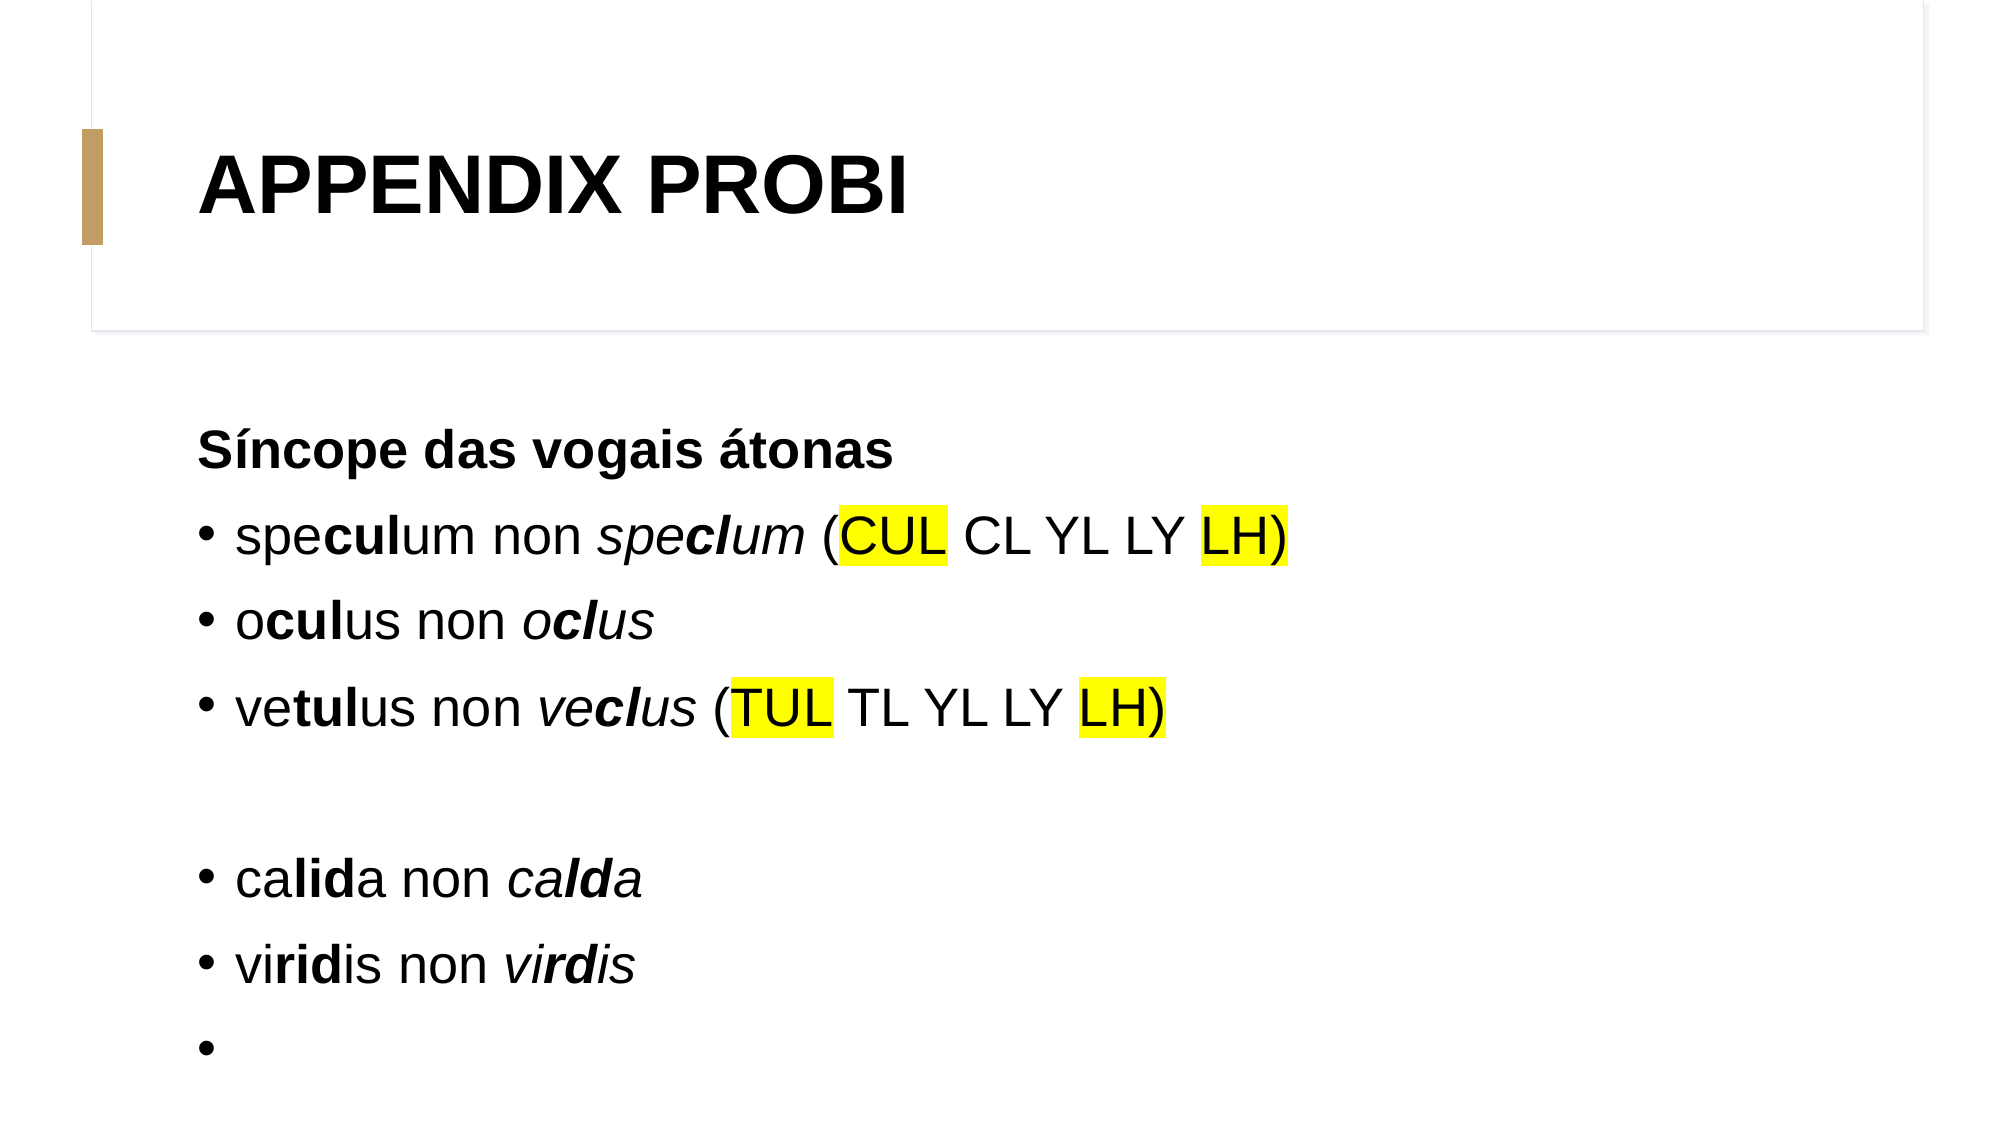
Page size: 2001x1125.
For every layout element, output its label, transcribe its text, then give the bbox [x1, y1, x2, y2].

list Síncope das vogais átonas speculum non speclum (CUL CL YL LY LH) oculus non oclus vetulus non veclus (TUL TL YL LY LH) calida non calda viridis non virdis [183, 406, 1852, 1013]
title APPENDIX PROBI [183, 90, 1852, 284]
